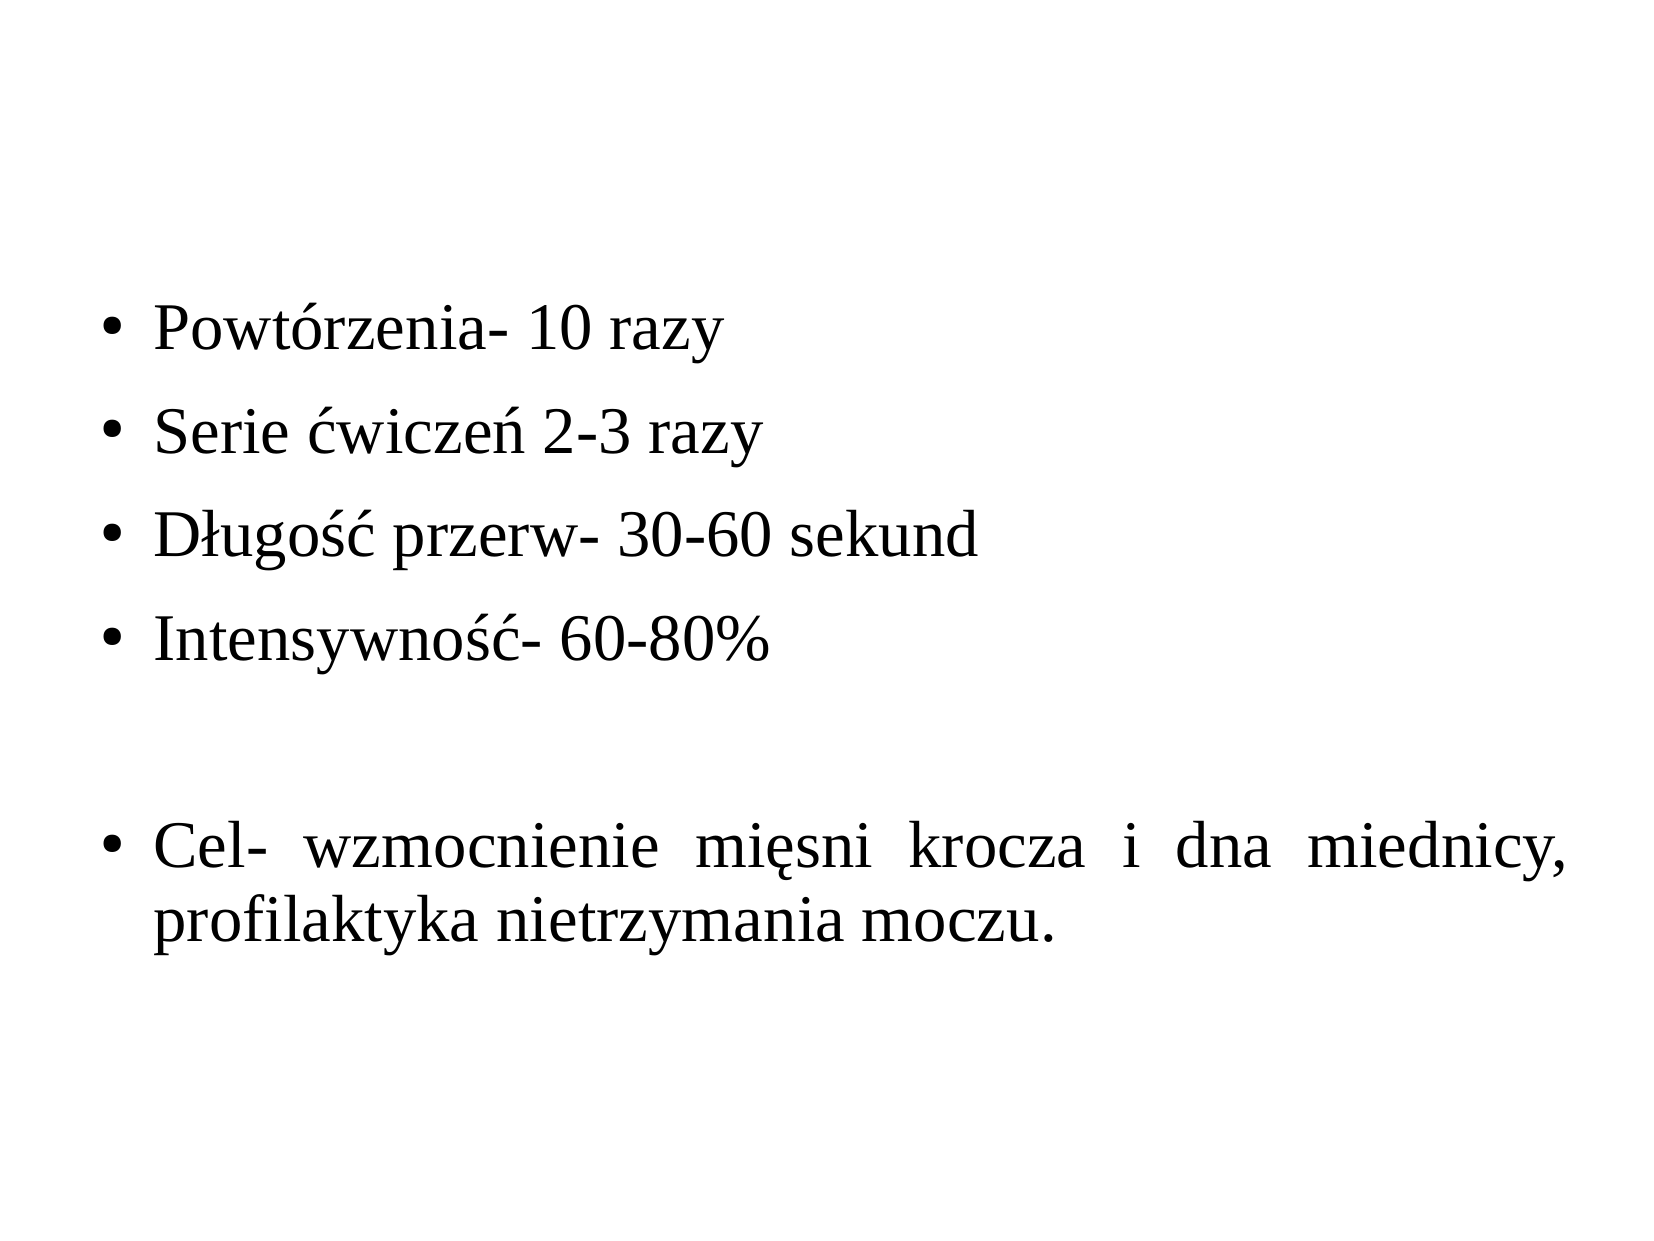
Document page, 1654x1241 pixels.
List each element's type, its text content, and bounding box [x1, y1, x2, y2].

list Powtórzenia- 10 razy Serie ćwiczeń 2-3 razy Długość przerw- 30-60 sekund Intensywność- 60-80% Cel- wzmocnienie mięsni krocza i dna miednicy, profilaktyka nietrzymania moczu. [82, 290, 1571, 1109]
